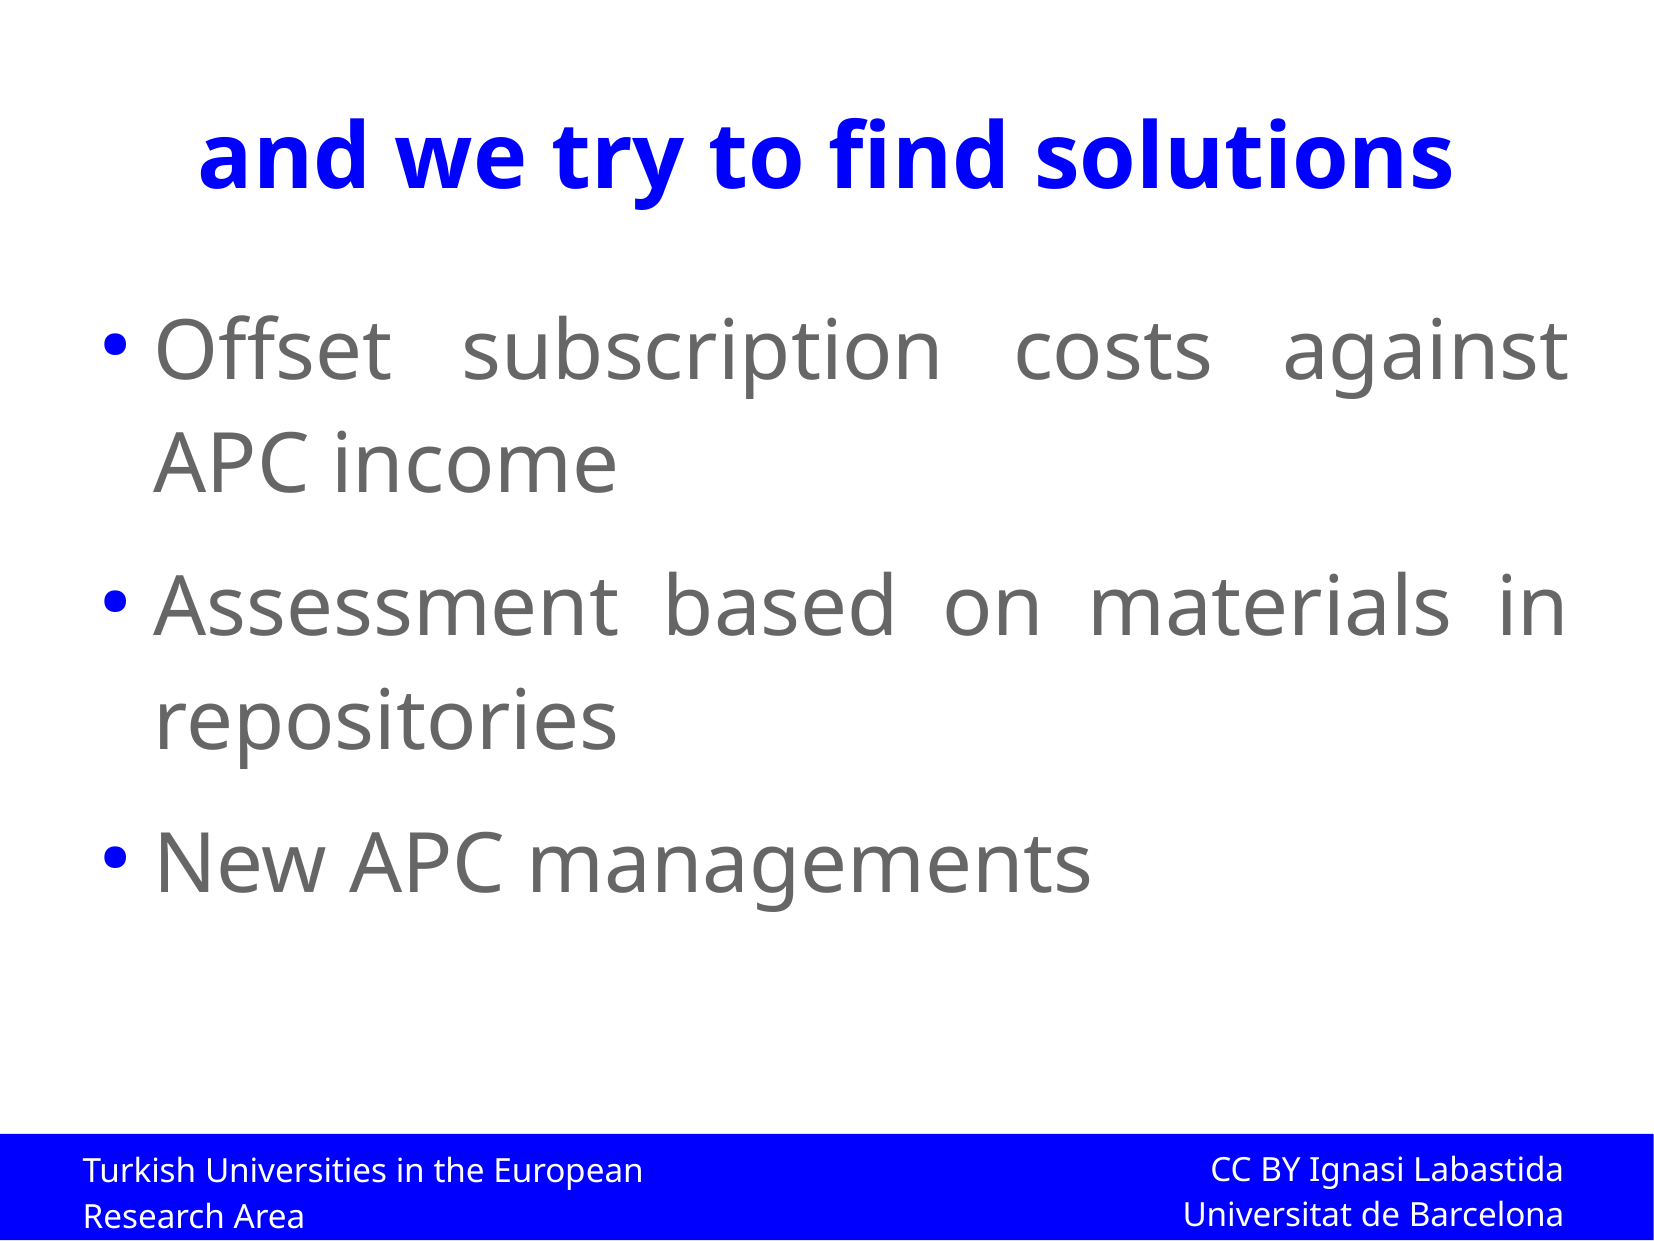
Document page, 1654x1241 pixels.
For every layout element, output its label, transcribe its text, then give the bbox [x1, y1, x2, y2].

title and we try to find solutions [82, 49, 1571, 257]
list Offset subscription costs against APC income Assessment based on materials in repositories New APC managements [82, 290, 1571, 1109]
